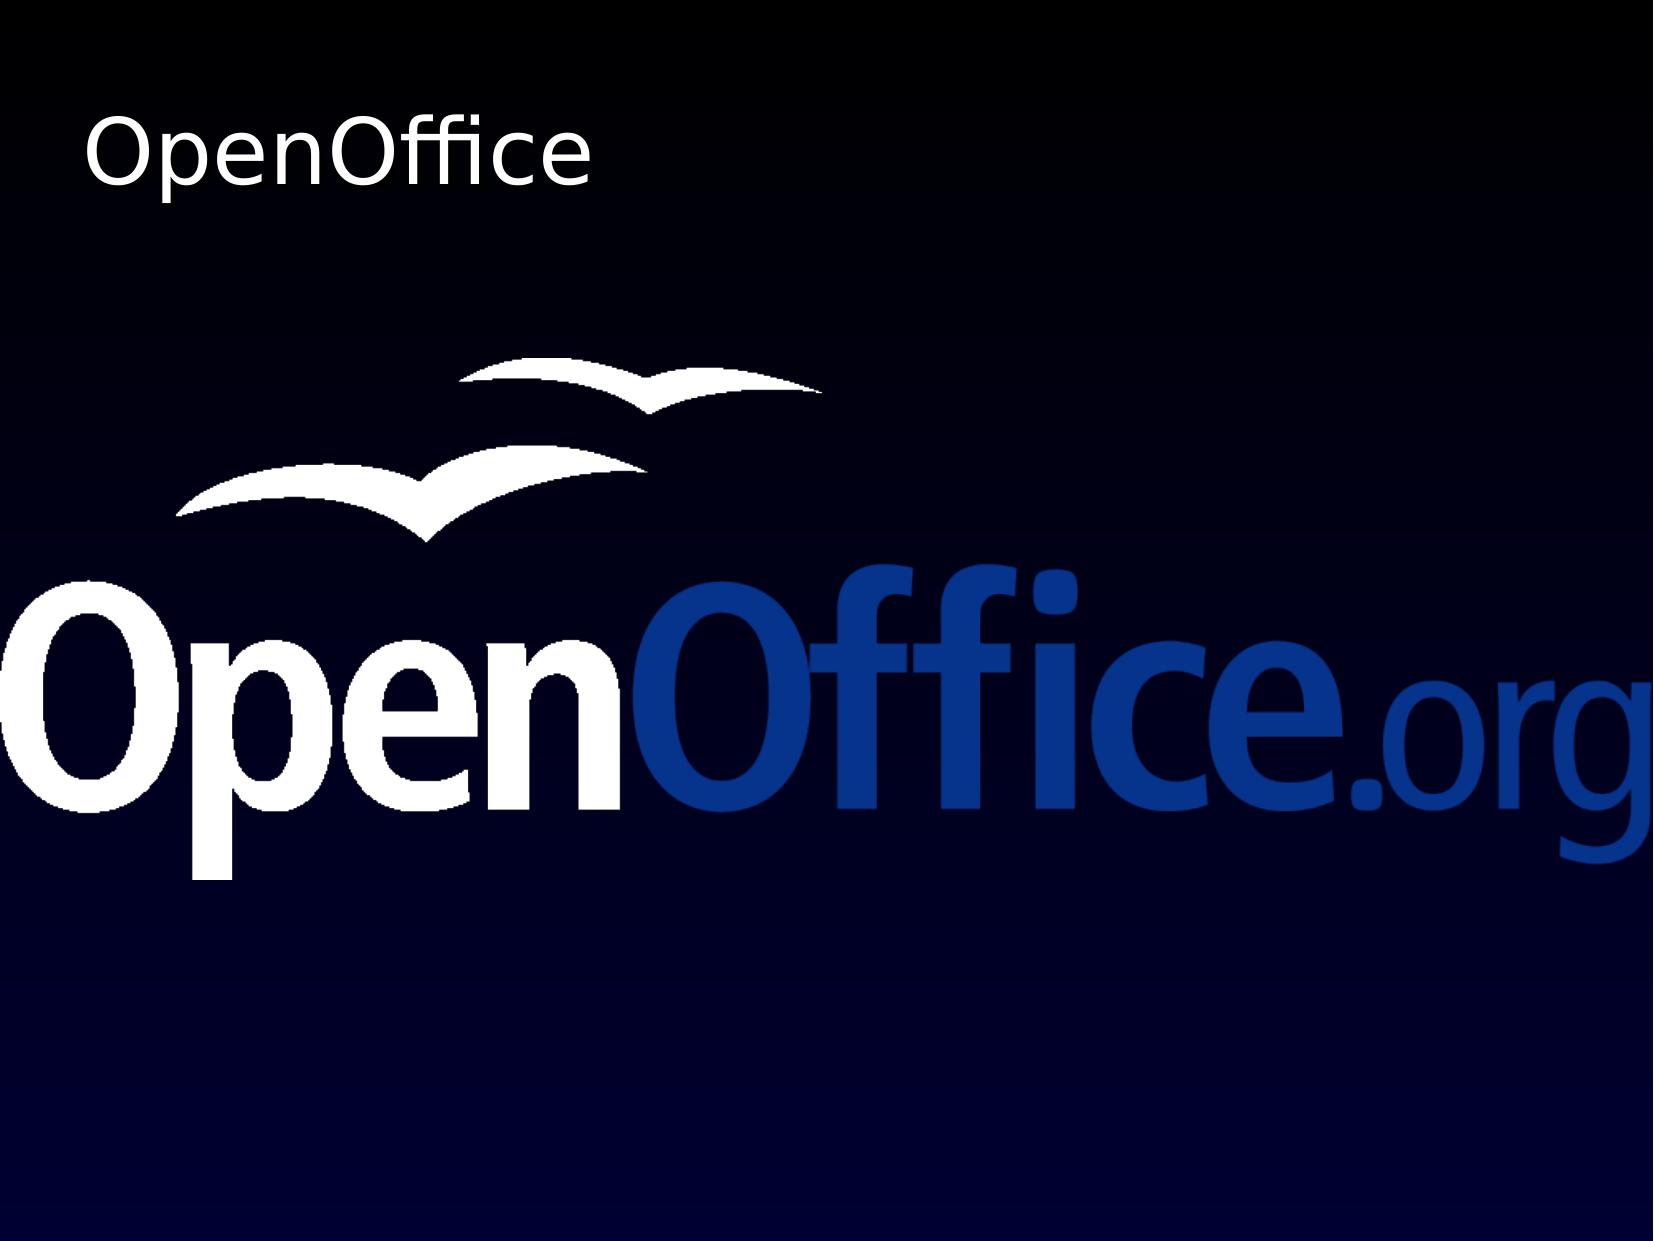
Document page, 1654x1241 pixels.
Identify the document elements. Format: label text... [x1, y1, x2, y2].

picture [0, 358, 1653, 880]
title OpenOffice [82, 49, 1571, 257]
